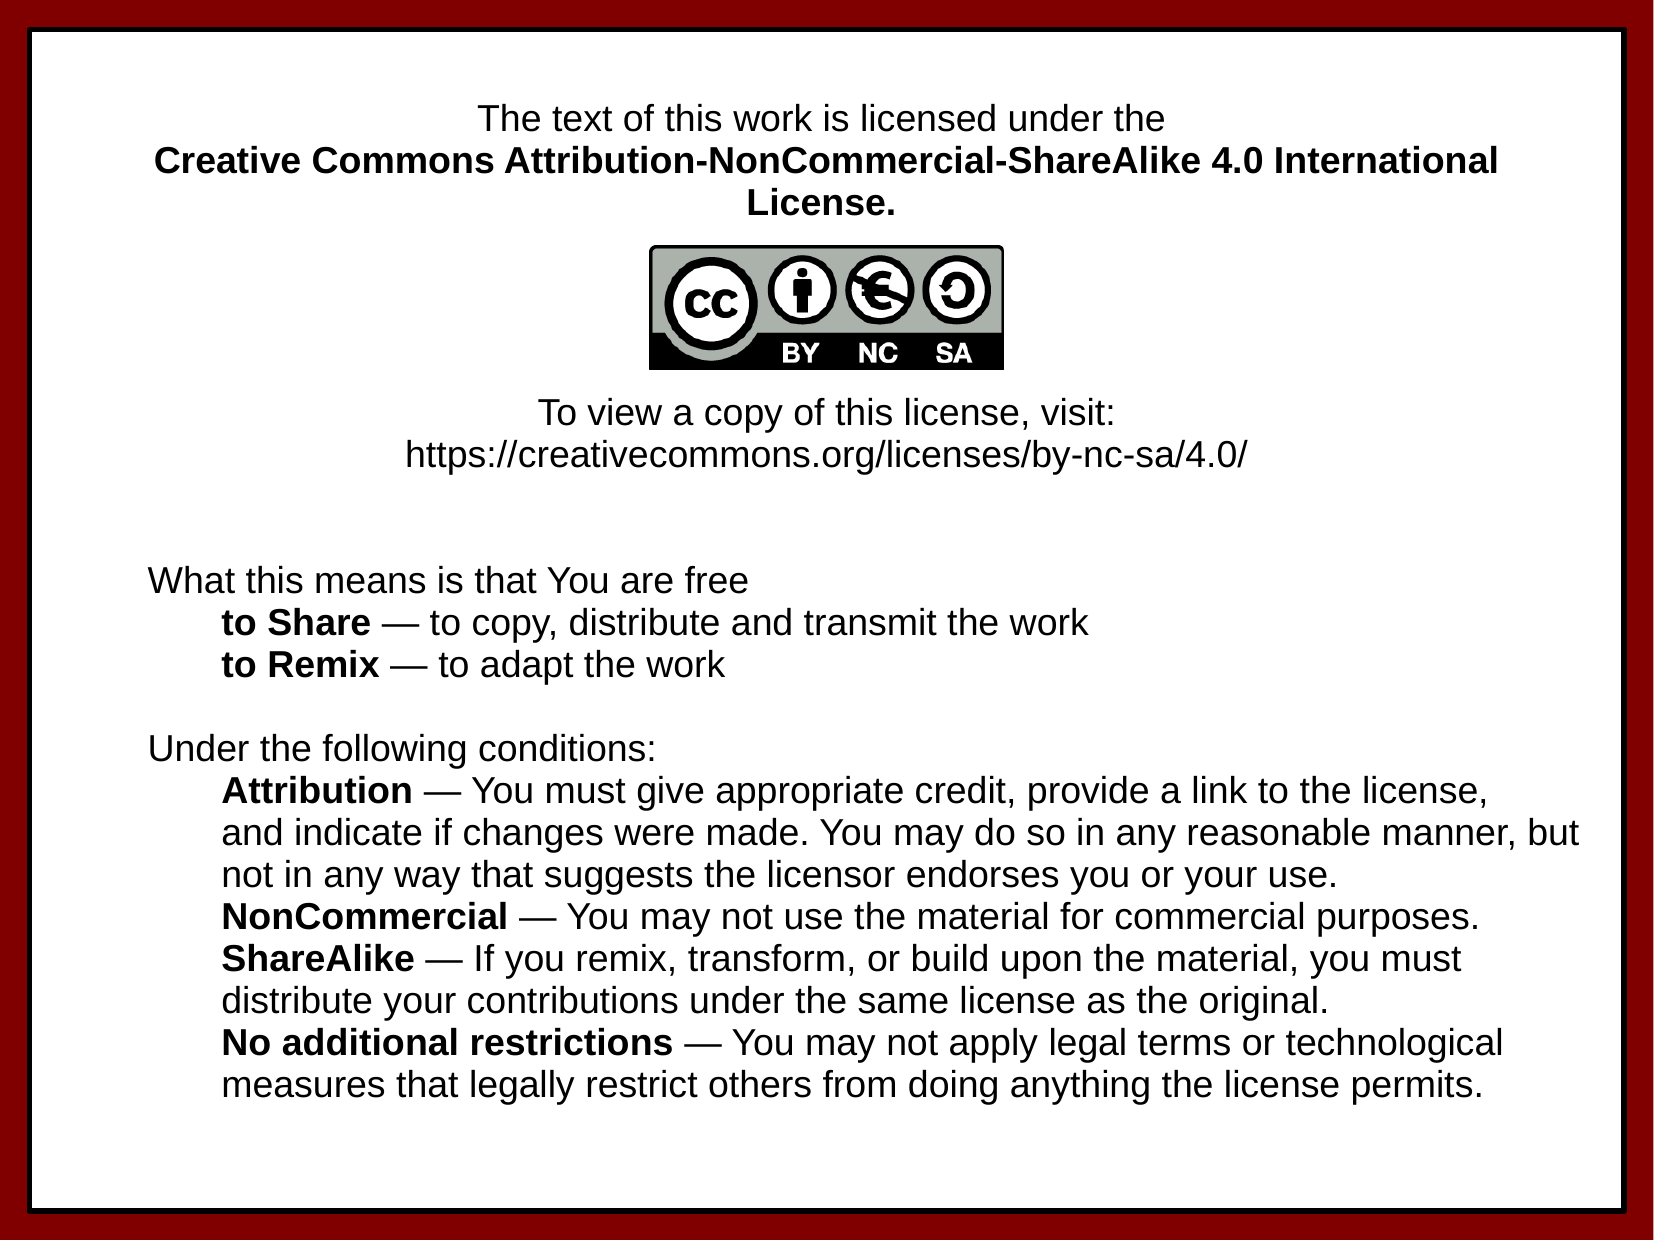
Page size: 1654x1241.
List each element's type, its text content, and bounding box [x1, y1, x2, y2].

picture [649, 245, 1004, 370]
text_box The text of this work is licensed under the Creative Commons Attribution-NonCommercial-ShareAlike 4.0 International License. To view a copy of this license, visit: https://creativecommons.org/licenses/by-nc-sa/4.0/ What this means is that You are free to Share — to copy, distribute and transmit the work to Remix — to adapt the work Under the following conditions: Attribution — You must give appropriate credit, provide a link to the license, and indicate if changes were made. You may do so in any reasonable manner, but not in any way that suggests the licensor endorses you or your use. NonCommercial — You may not use the material for commercial purposes. ShareAlike — If you remix, transform, or build upon the material, you must distribute your contributions under the same license as the original. No additional restrictions — You may not apply legal terms or technological measures that legally restrict others from doing anything the license permits. [59, 90, 1595, 1162]
text_box [29, 29, 1625, 1211]
